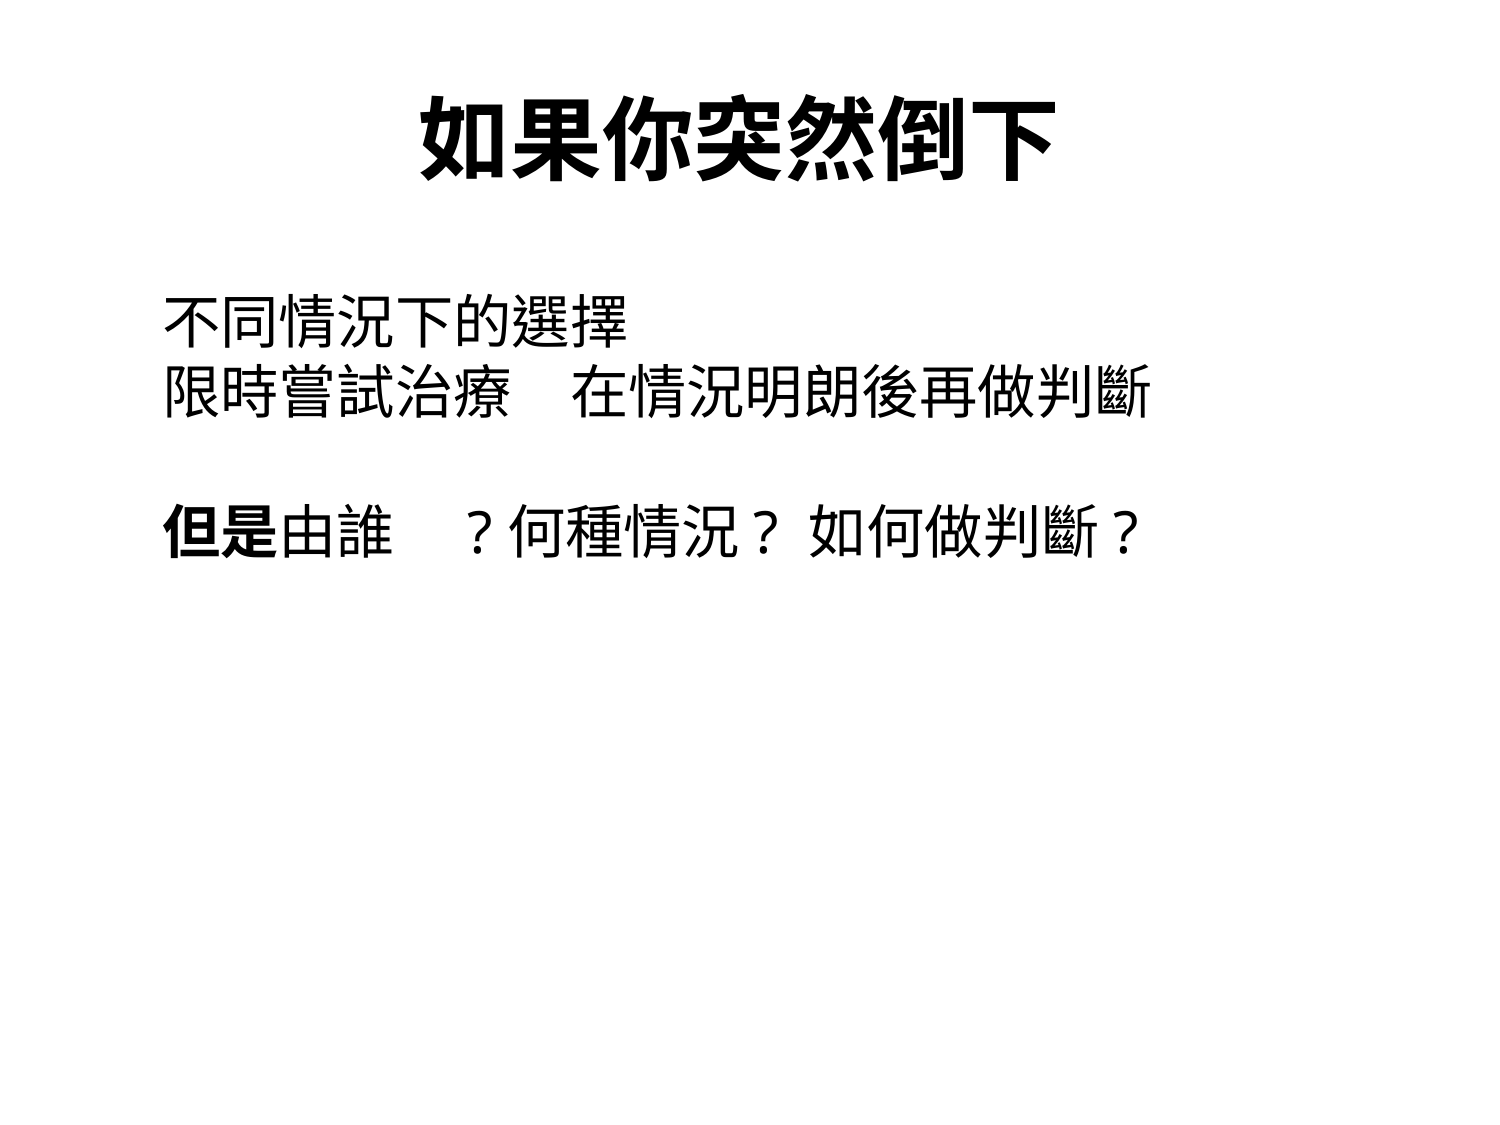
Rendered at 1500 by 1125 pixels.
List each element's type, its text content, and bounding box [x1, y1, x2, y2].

text_box 不同情況下的選擇 限時嘗試治療 在情況明朗後再做判斷 但是由誰 ?何種情況? 如何做判斷? [147, 231, 1400, 853]
title 如果你突然倒下 [64, 42, 1415, 231]
